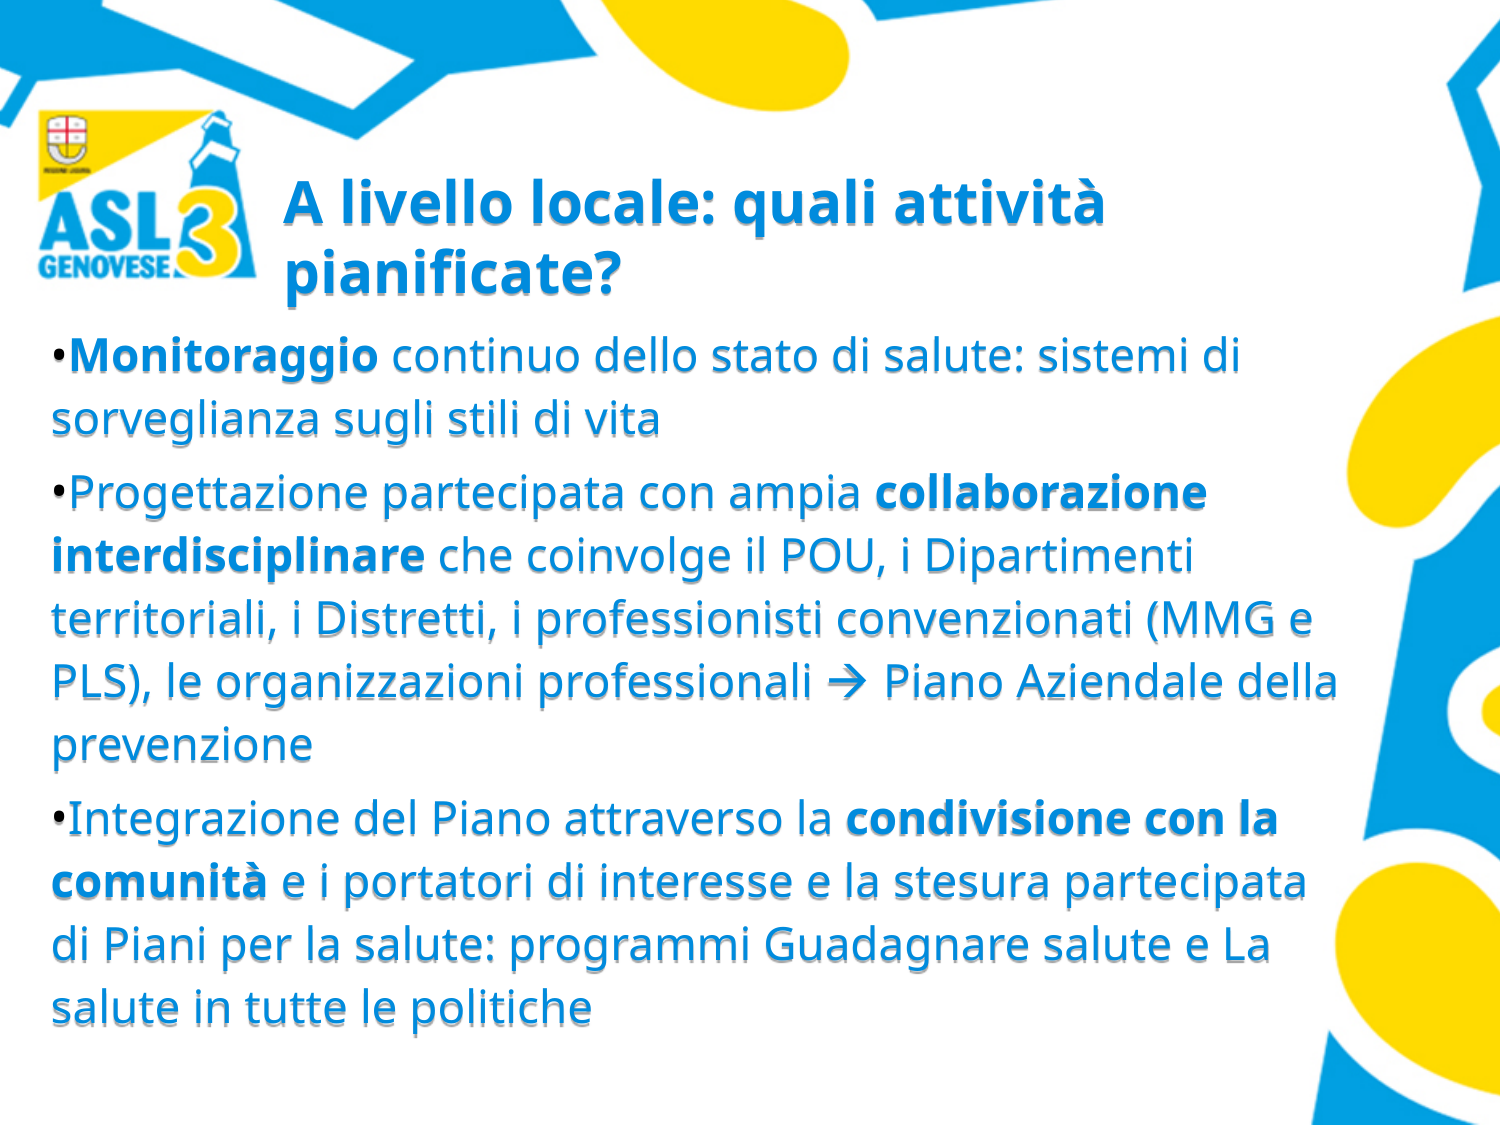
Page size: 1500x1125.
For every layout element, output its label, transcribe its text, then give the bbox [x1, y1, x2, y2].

list Monitoraggio continuo dello stato di salute: sistemi di sorveglianza sugli stili di vita Progettazione partecipata con ampia collaborazione interdisciplinare che coinvolge il POU, i Dipartimenti territoriali, i Distretti, i professionisti convenzionati (MMG e PLS), le organizzazioni professionali  Piano Aziendale della prevenzione Integrazione del Piano attraverso la condivisione con la comunità e i portatori di interesse e la stesura partecipata di Piani per la salute: programmi Guadagnare salute e La salute in tutte le politiche [35, 310, 1374, 1091]
title A livello locale: quali attività pianificate? [268, 157, 1331, 274]
